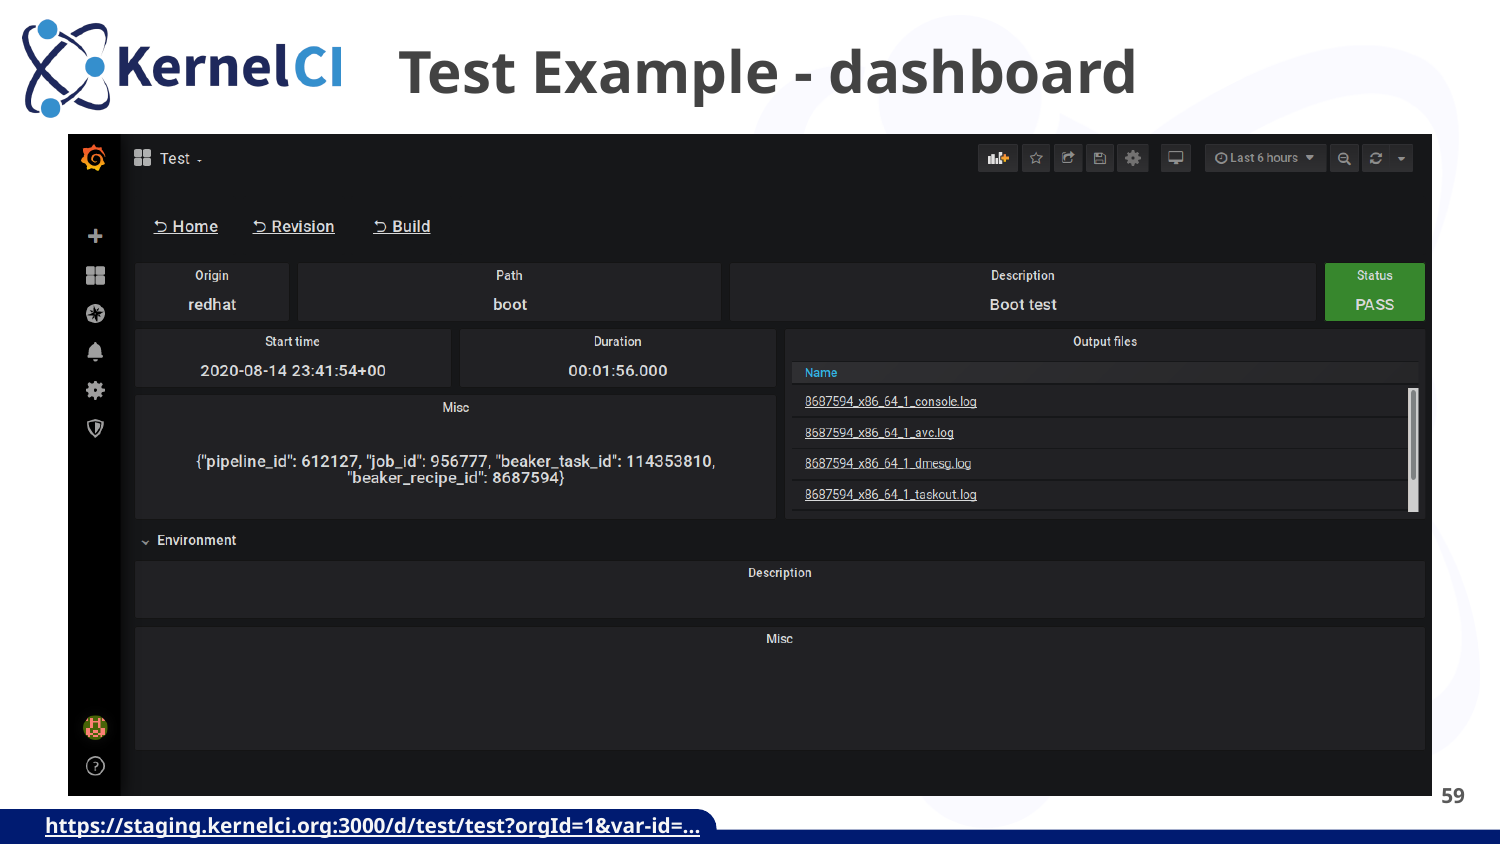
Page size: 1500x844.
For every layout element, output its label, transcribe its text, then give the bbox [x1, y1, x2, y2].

picture [22, 19, 341, 118]
title Test Example - dashboard [383, 23, 1455, 117]
picture [68, 15, 1480, 828]
text_box https://staging.kernelci.org:3000/d/test/test?orgId=1&var-id=... [0, 809, 717, 844]
slide_number <number> [1389, 764, 1480, 830]
